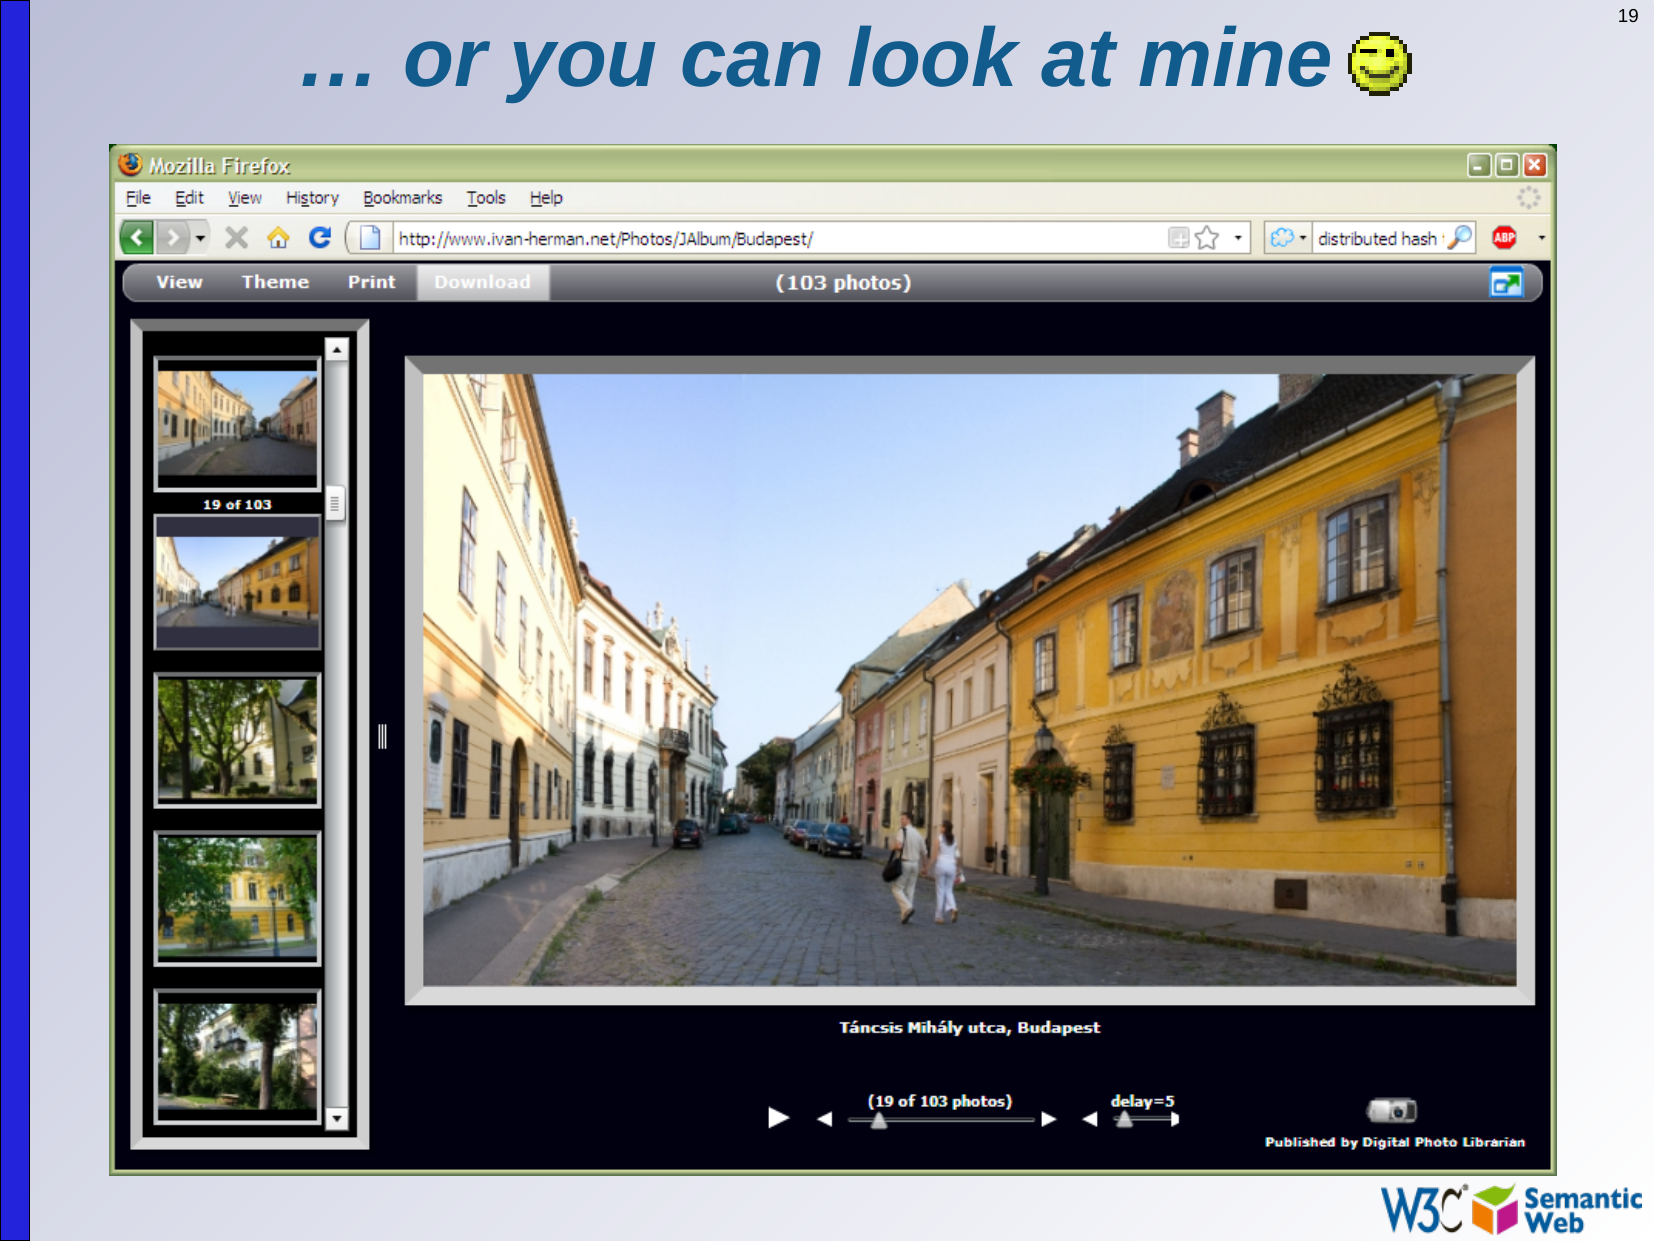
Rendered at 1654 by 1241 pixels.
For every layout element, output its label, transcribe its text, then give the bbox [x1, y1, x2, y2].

picture [1381, 1181, 1642, 1235]
title … or you can look at mine [0, 0, 1654, 119]
picture [1348, 32, 1412, 96]
picture [109, 144, 1557, 1177]
